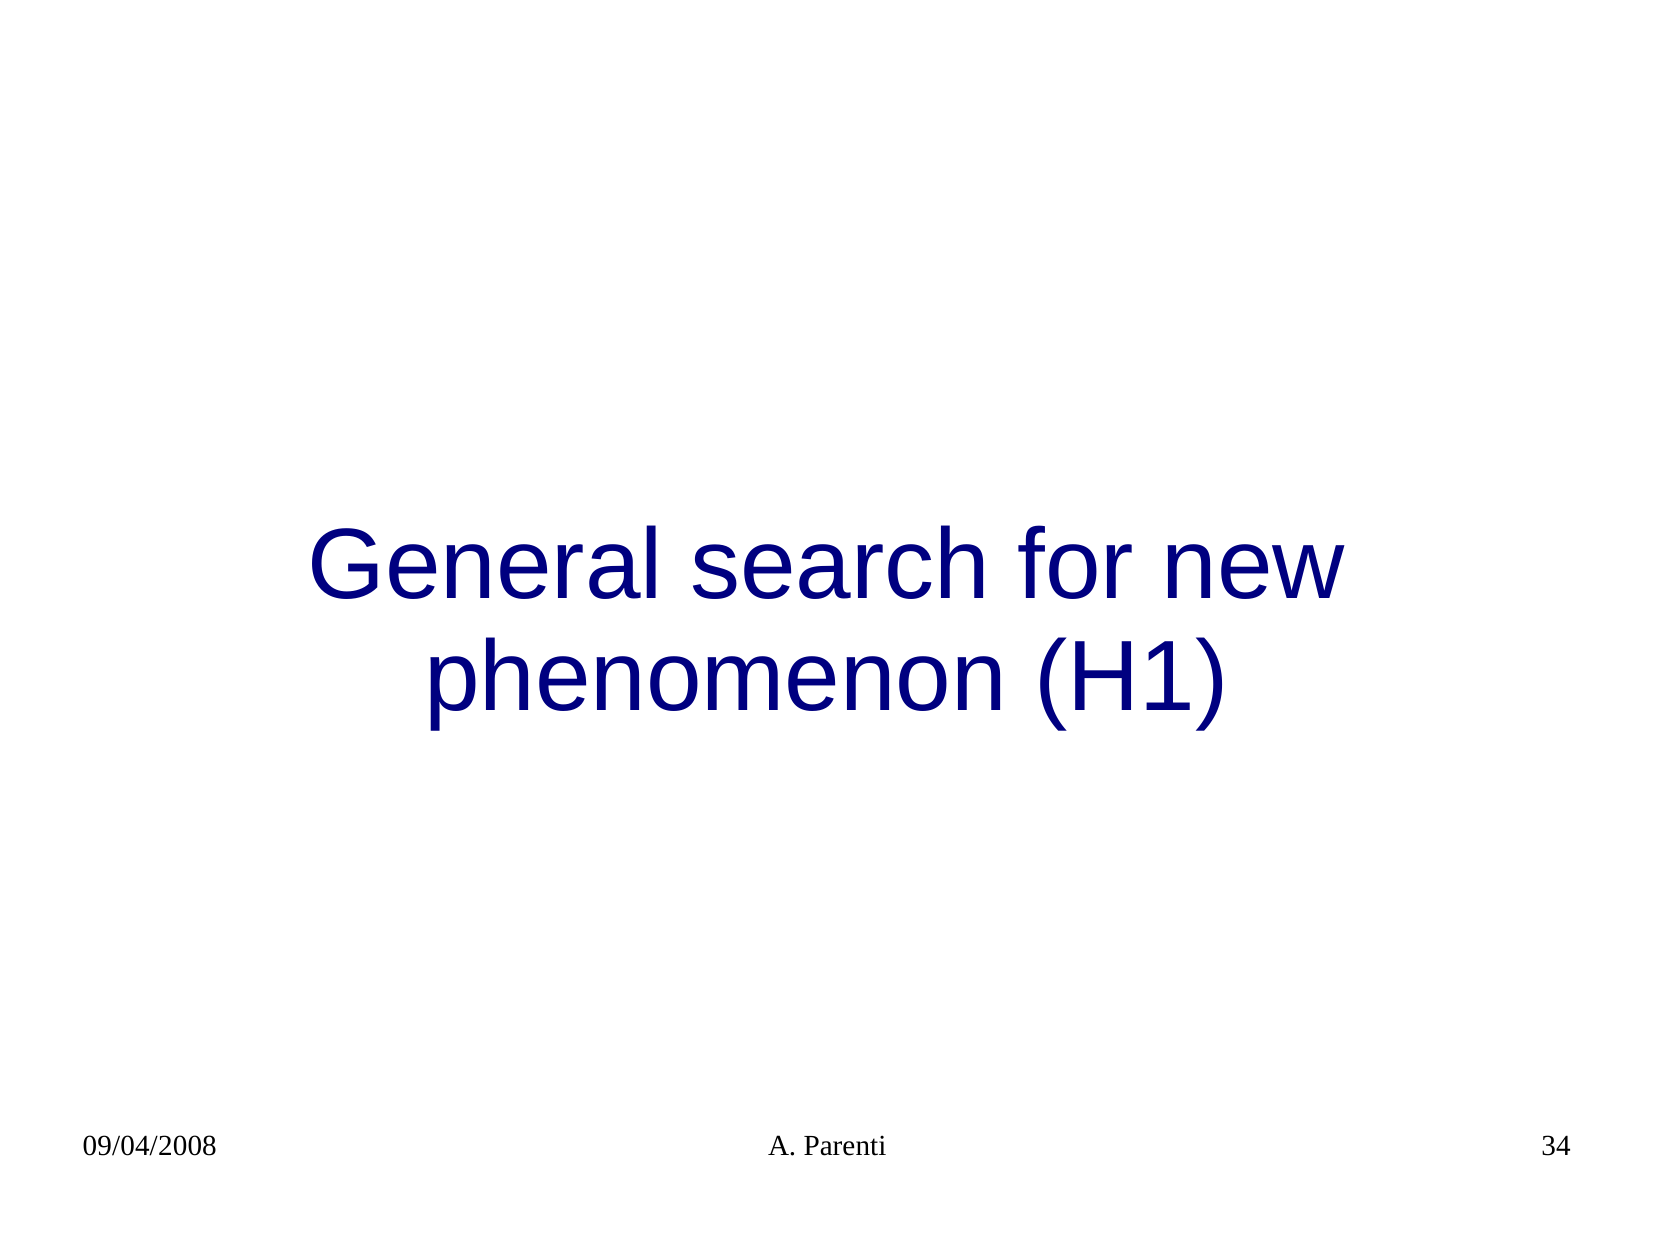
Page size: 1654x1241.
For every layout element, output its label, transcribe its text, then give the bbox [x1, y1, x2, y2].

text_box General search for new phenomenon (H1) [82, 210, 1571, 1030]
